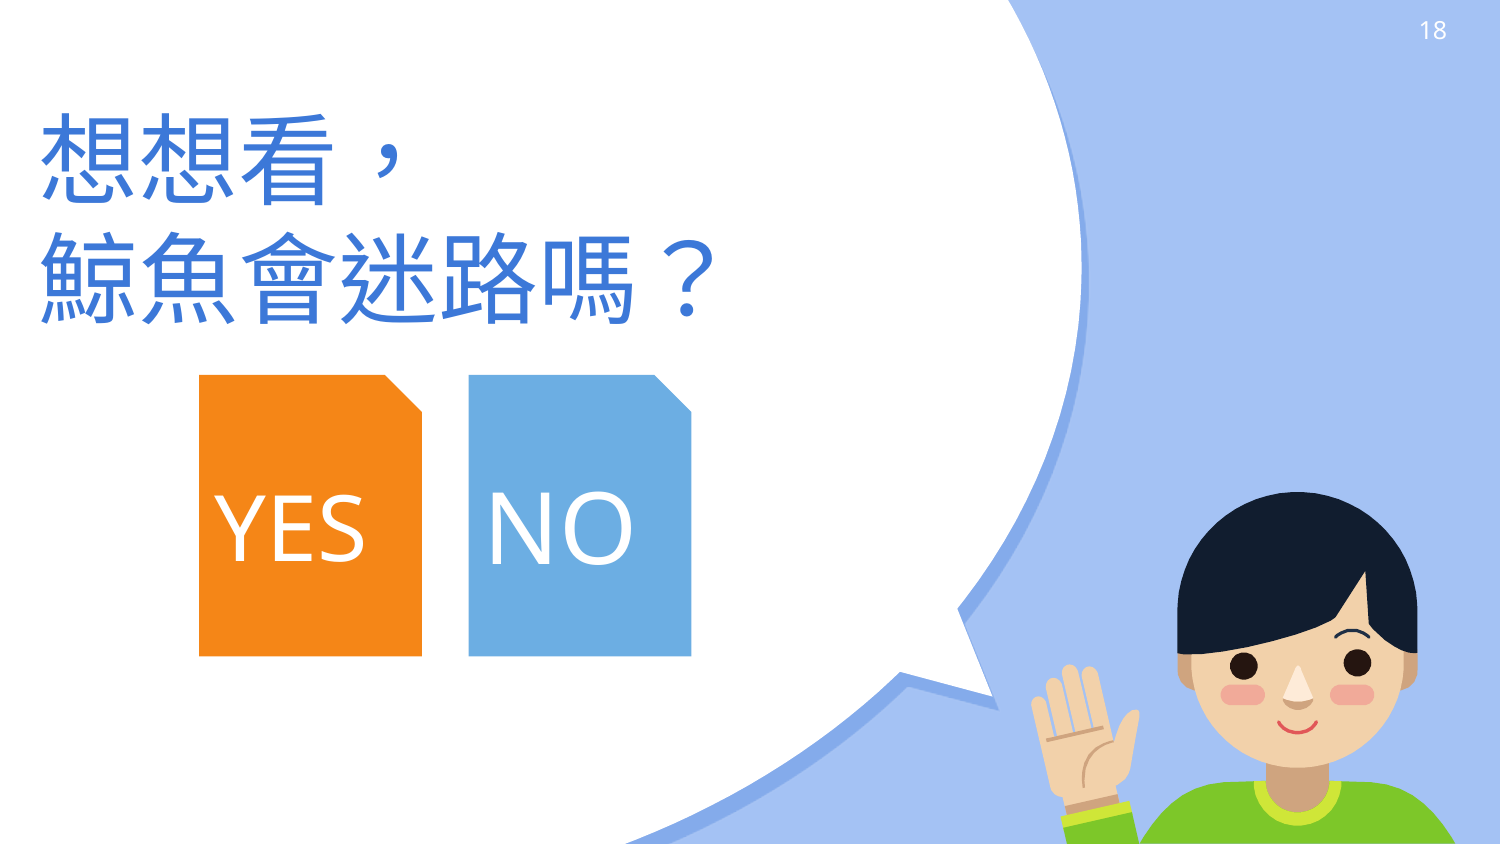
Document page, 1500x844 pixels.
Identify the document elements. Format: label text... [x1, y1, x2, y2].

text_box YES [199, 374, 422, 657]
text_box 想想看， 鯨魚會迷路嗎？ [23, 82, 1172, 273]
text_box NO [468, 374, 692, 657]
text_box 18 [1403, 0, 1494, 65]
text_box [1031, 492, 1456, 844]
